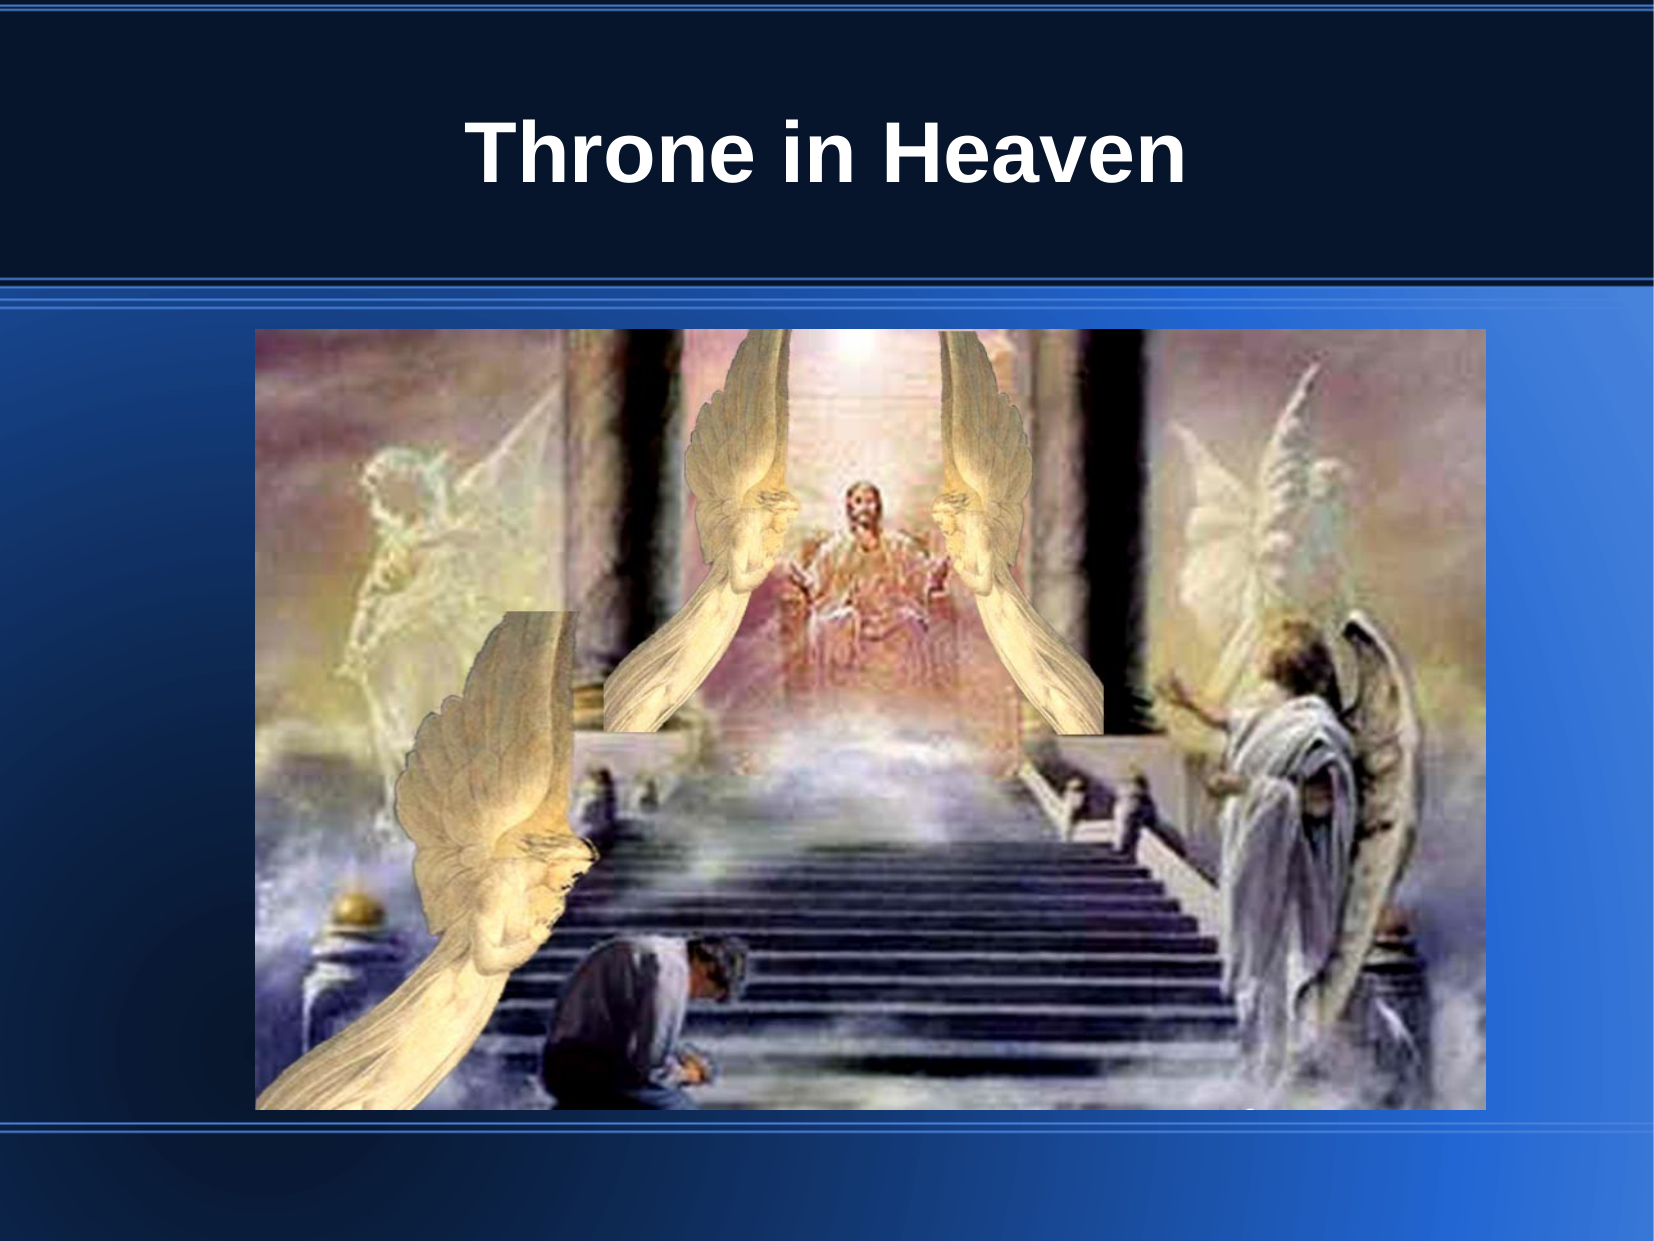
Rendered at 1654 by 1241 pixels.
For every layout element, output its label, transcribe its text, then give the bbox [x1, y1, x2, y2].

picture [0, 0, 1654, 1241]
title Throne in Heaven [82, 49, 1571, 257]
